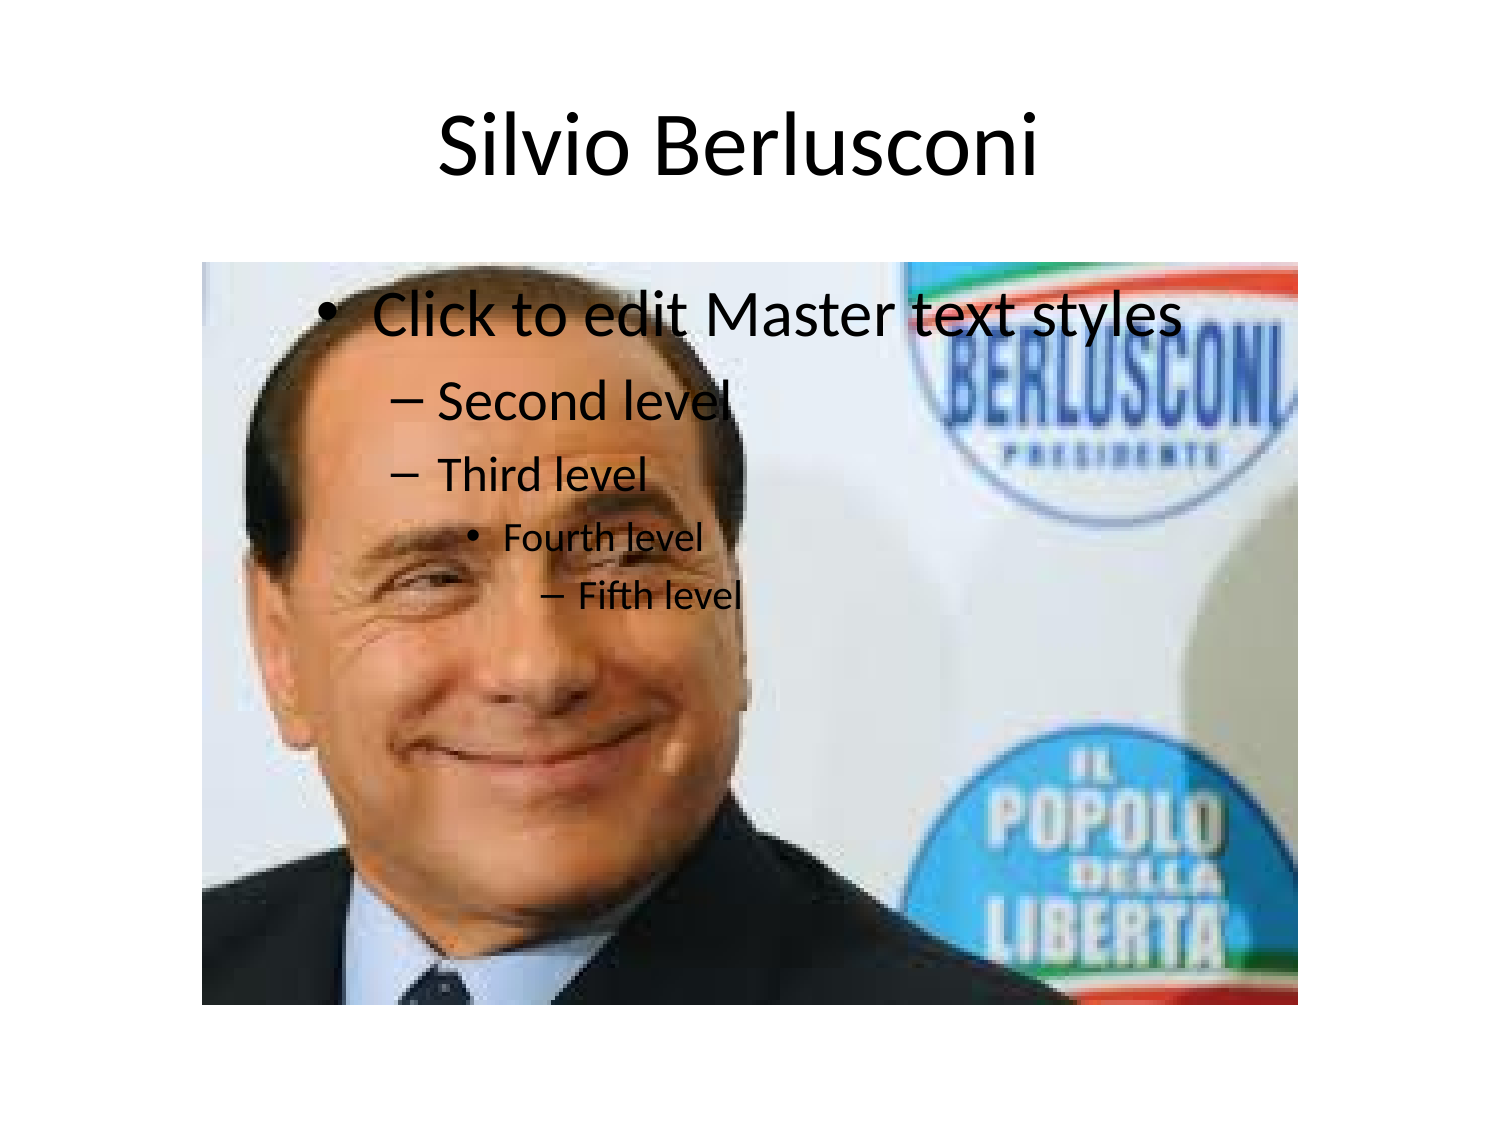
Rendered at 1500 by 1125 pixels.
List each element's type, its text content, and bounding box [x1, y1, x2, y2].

picture [75, 262, 1425, 1005]
title Silvio Berlusconi [75, 45, 1425, 233]
